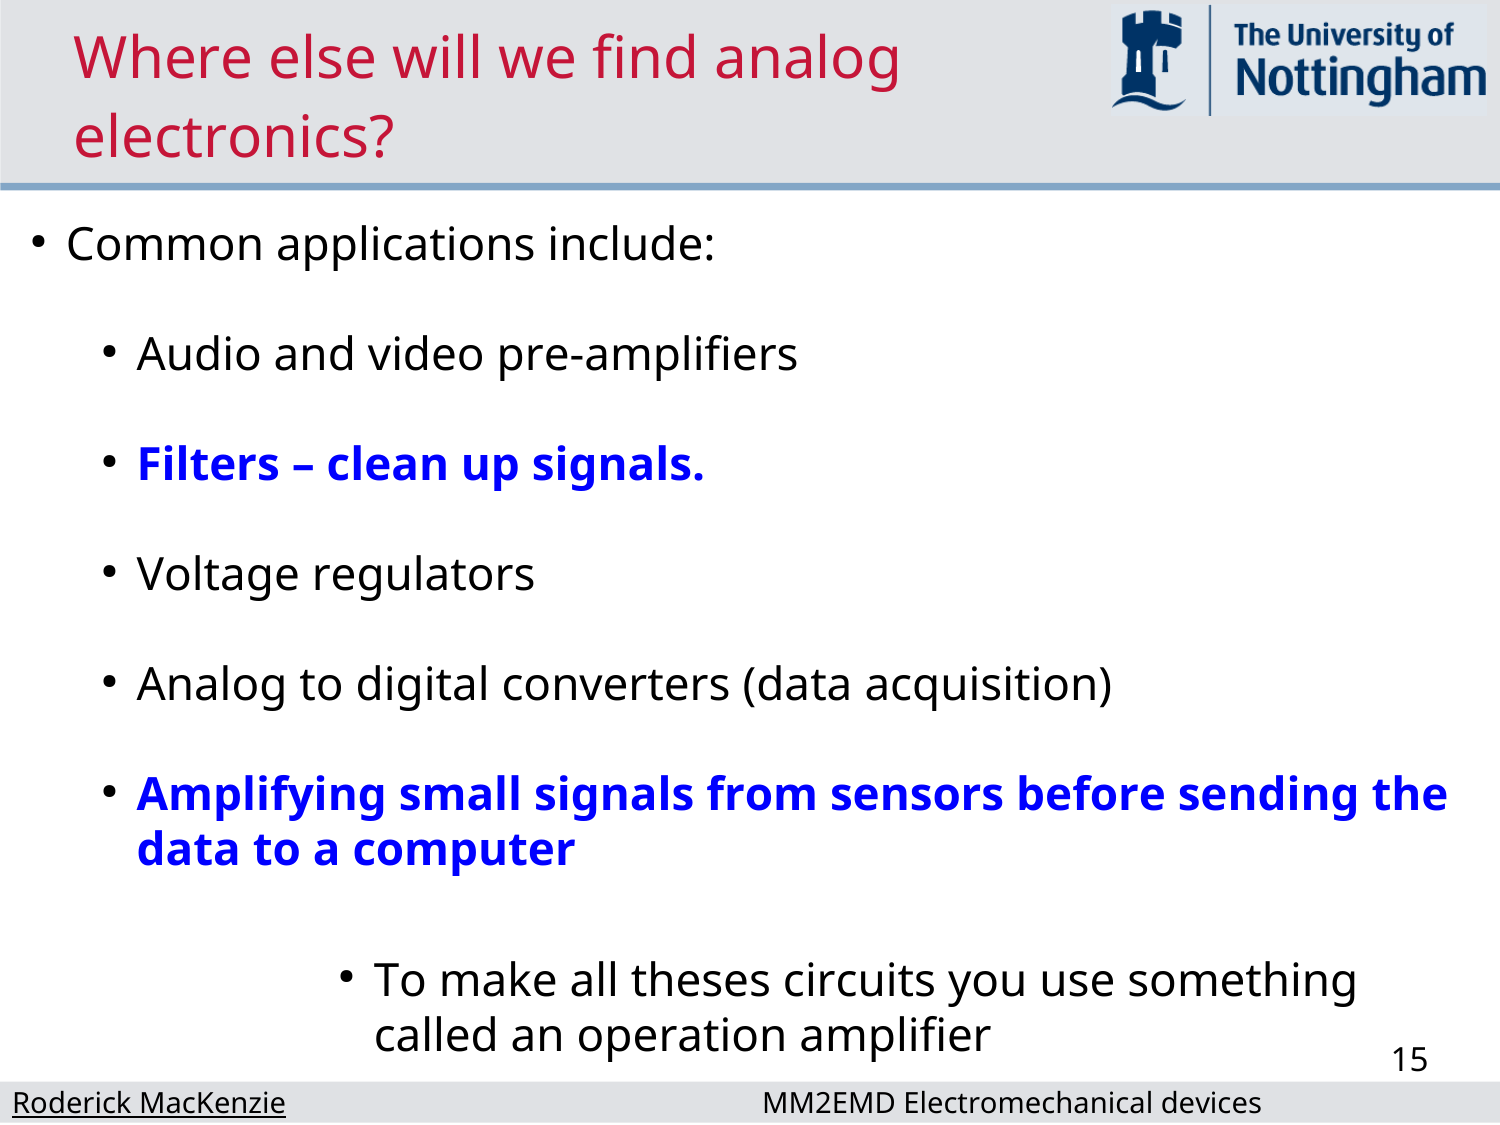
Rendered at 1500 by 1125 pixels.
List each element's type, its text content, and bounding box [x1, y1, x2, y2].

title Where else will we find analog electronics? [59, 20, 1137, 172]
text_box Common applications include: Audio and video pre-amplifiers Filters – clean up signals. Voltage regulators Analog to digital converters (data acquisition) Amplifying small signals from sensors before sending the data to a computer [15, 207, 1475, 1048]
picture [1111, 4, 1487, 116]
text_box <number> [1375, 1030, 1500, 1101]
text_box To make all theses circuits you use something called an operation amplifier [288, 943, 1475, 1068]
